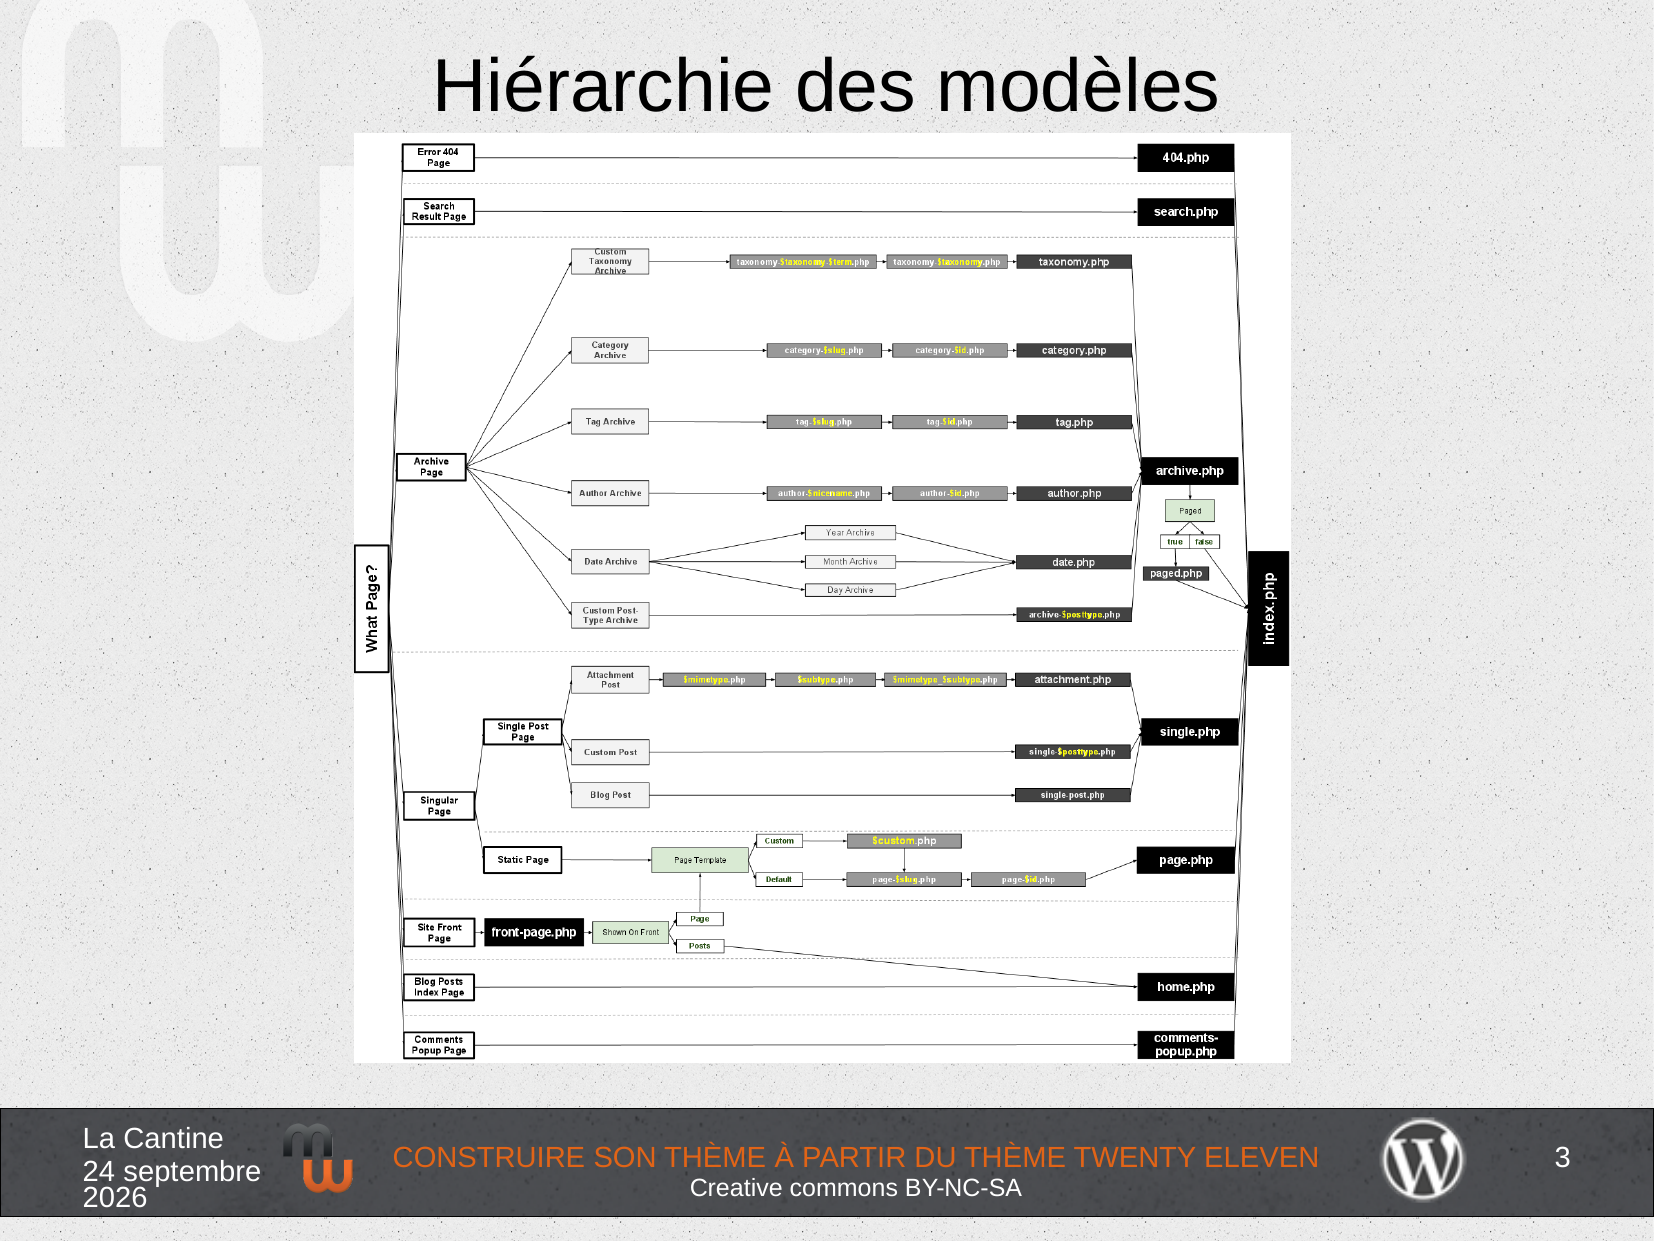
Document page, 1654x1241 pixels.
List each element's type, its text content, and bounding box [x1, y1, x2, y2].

title Hiérarchie des modèles [82, 35, 1571, 137]
picture [0, 1217, 1654, 1241]
picture [0, 0, 1654, 1216]
